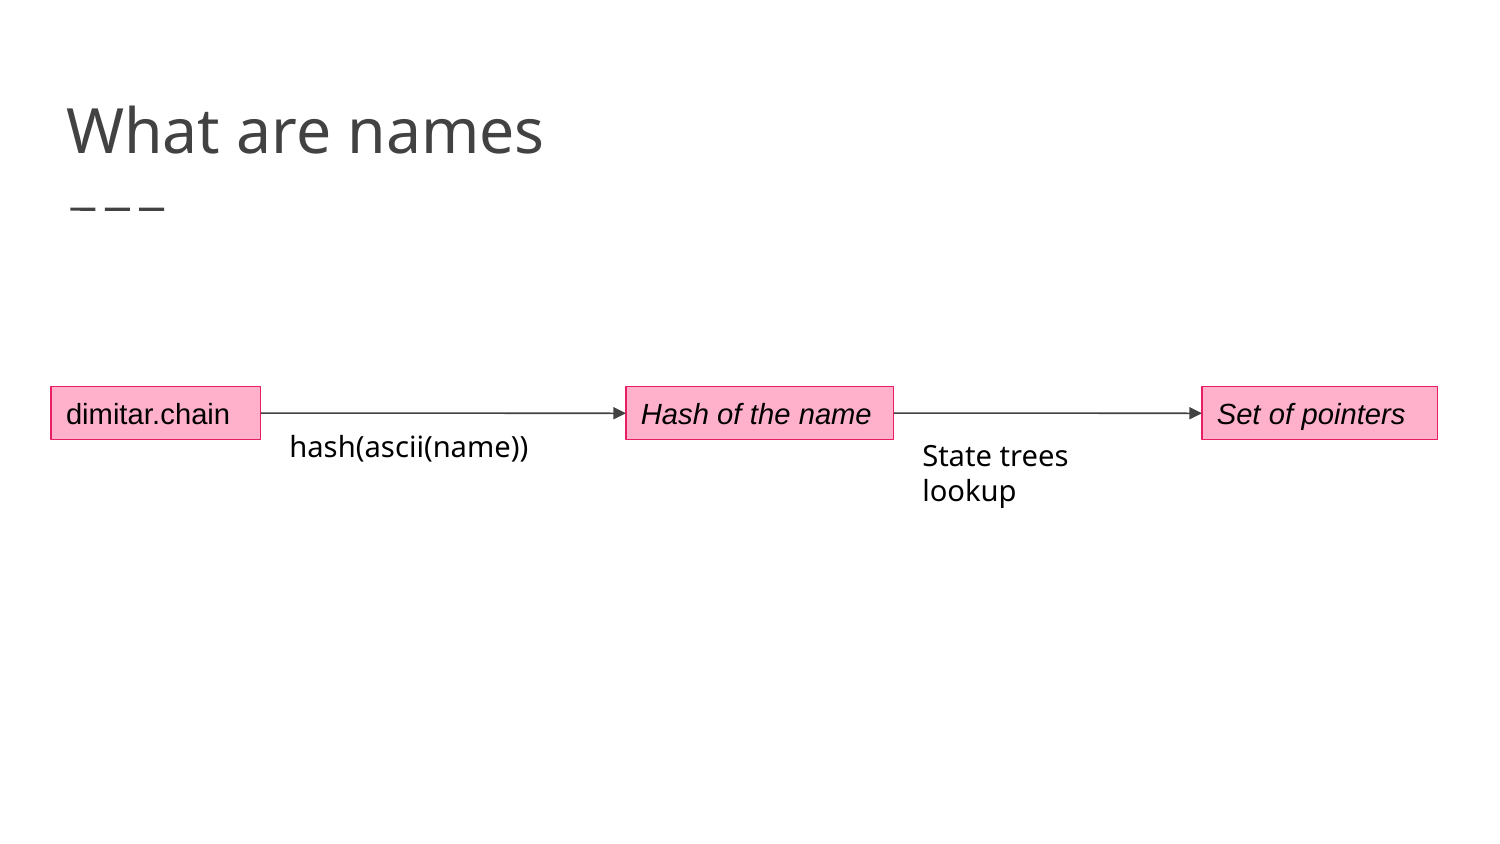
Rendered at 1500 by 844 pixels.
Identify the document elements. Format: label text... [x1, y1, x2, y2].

text_box dimitar.chain [51, 386, 261, 440]
text_box hash(ascii(name)) [274, 413, 613, 475]
text_box State trees lookup [907, 421, 1500, 500]
text_box Set of pointers [1201, 386, 1438, 421]
title What are names [51, 61, 1449, 182]
text_box Hash of the name [625, 386, 894, 440]
